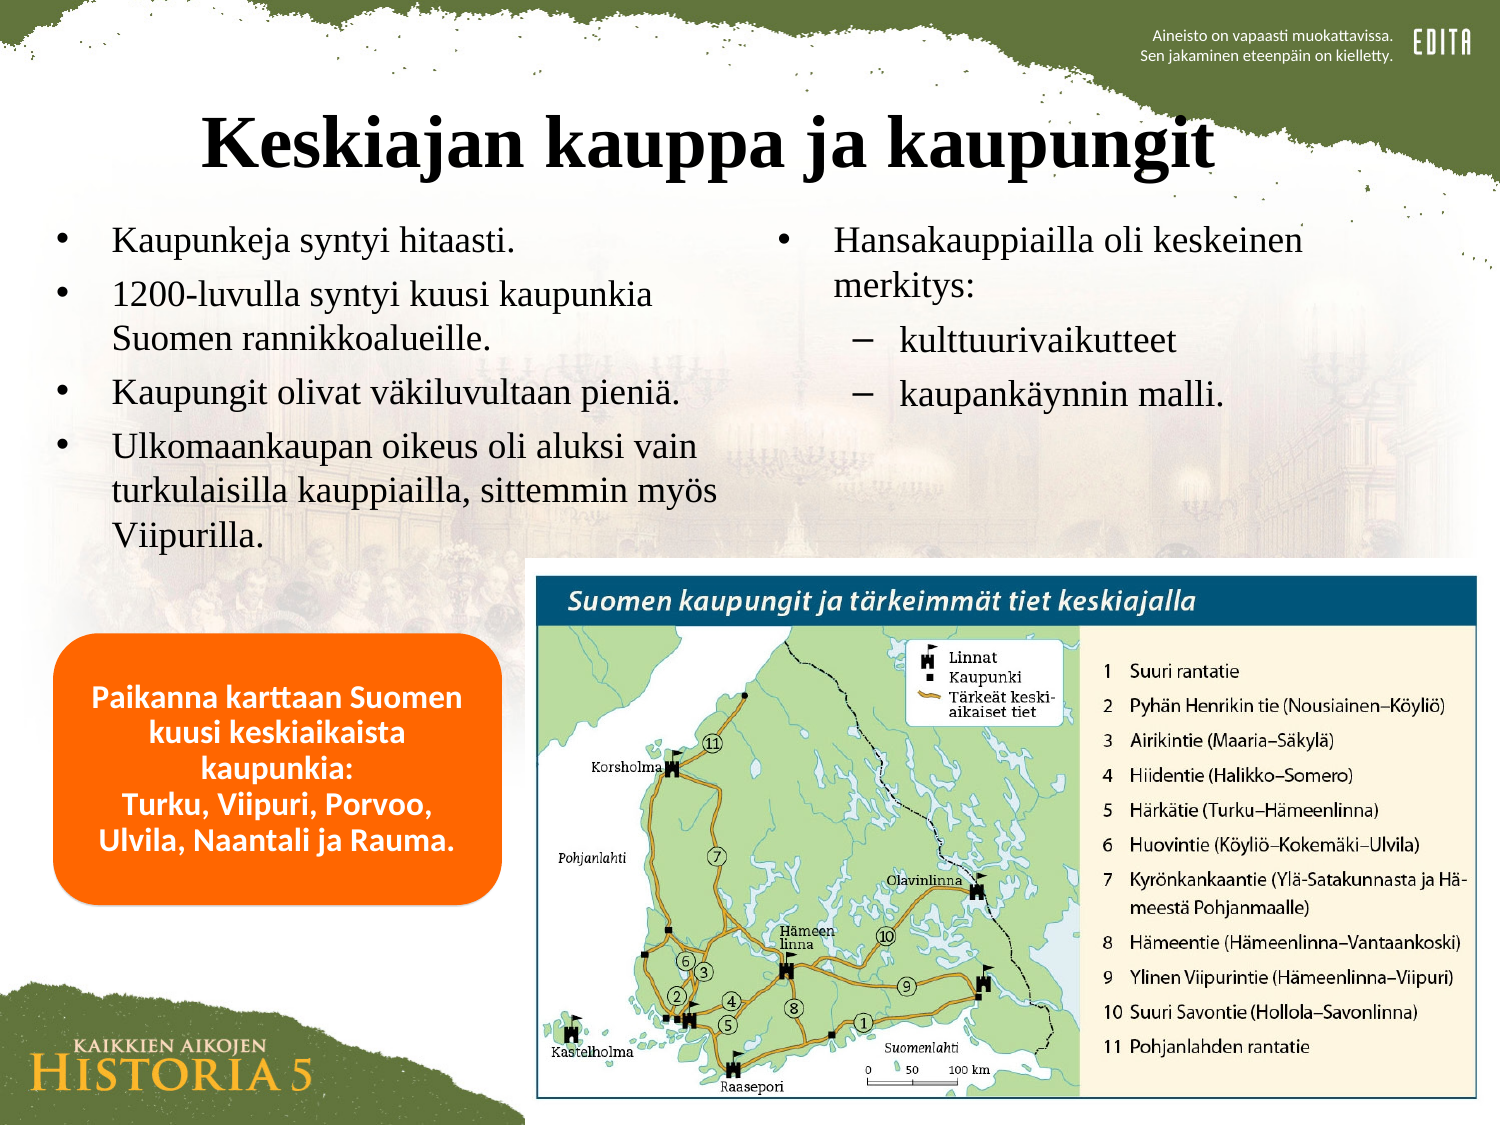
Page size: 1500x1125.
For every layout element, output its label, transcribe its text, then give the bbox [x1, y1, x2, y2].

list Kaupunkeja syntyi hitaasti. 1200-luvulla syntyi kuusi kaupunkia Suomen rannikkoalueille. Kaupungit olivat väkiluvultaan pieniä. Ulkomaankaupan oikeus oli aluksi vain turkulaisilla kauppiailla, sittemmin myös Viipurilla. [41, 208, 738, 563]
picture [0, 0, 1500, 1125]
title Keskiajan kauppa ja kaupungit [76, 66, 1341, 208]
text_box Paikanna karttaan Suomen kuusi keskiaikaista kaupunkia: Turku, Viipuri, Porvoo, Ulvila, Naantali ja Rauma. [53, 633, 502, 906]
list Hansakauppiailla oli keskeinen merkitys: kulttuurivaikutteet kaupankäynnin malli. [762, 207, 1459, 539]
